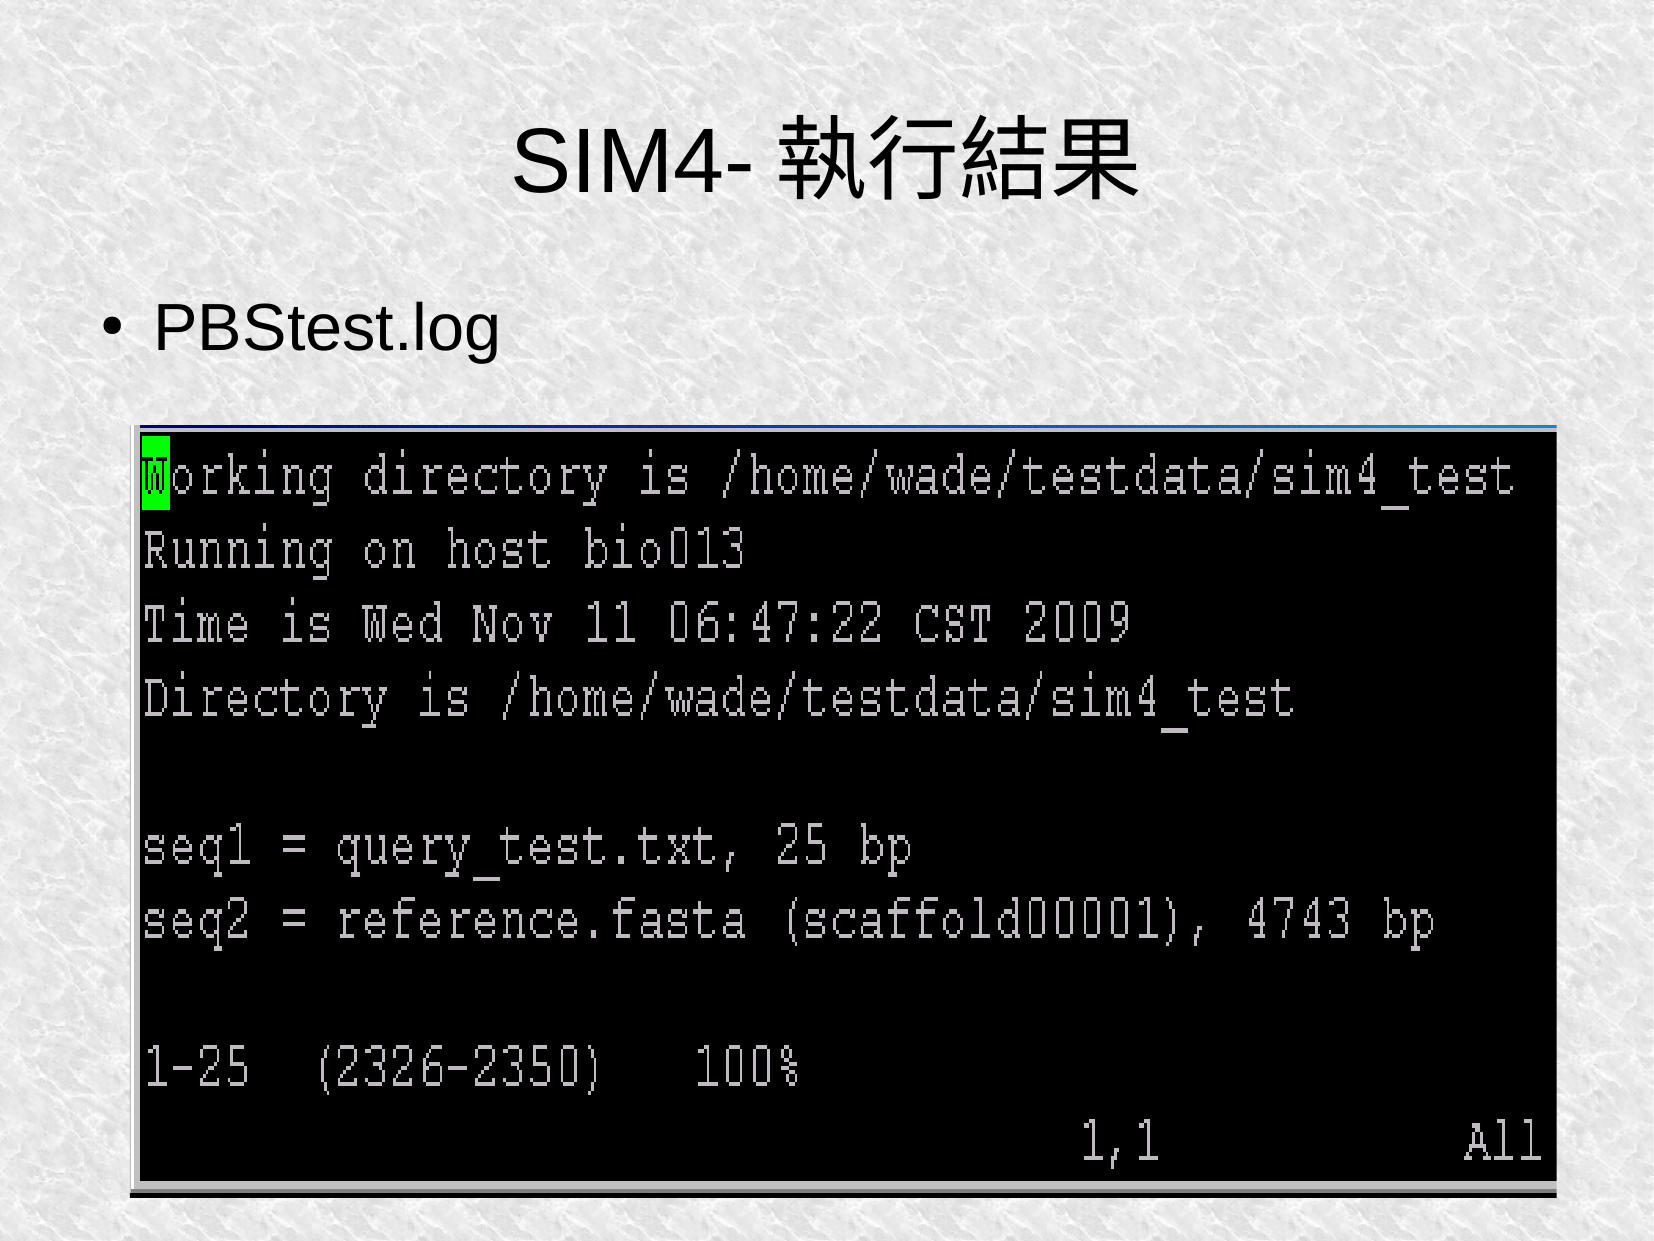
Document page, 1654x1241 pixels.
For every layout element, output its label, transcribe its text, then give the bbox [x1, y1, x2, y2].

title SIM4-執行結果 [82, 56, 1571, 250]
picture [0, 0, 1654, 1241]
list PBStest.log [82, 290, 1571, 1094]
